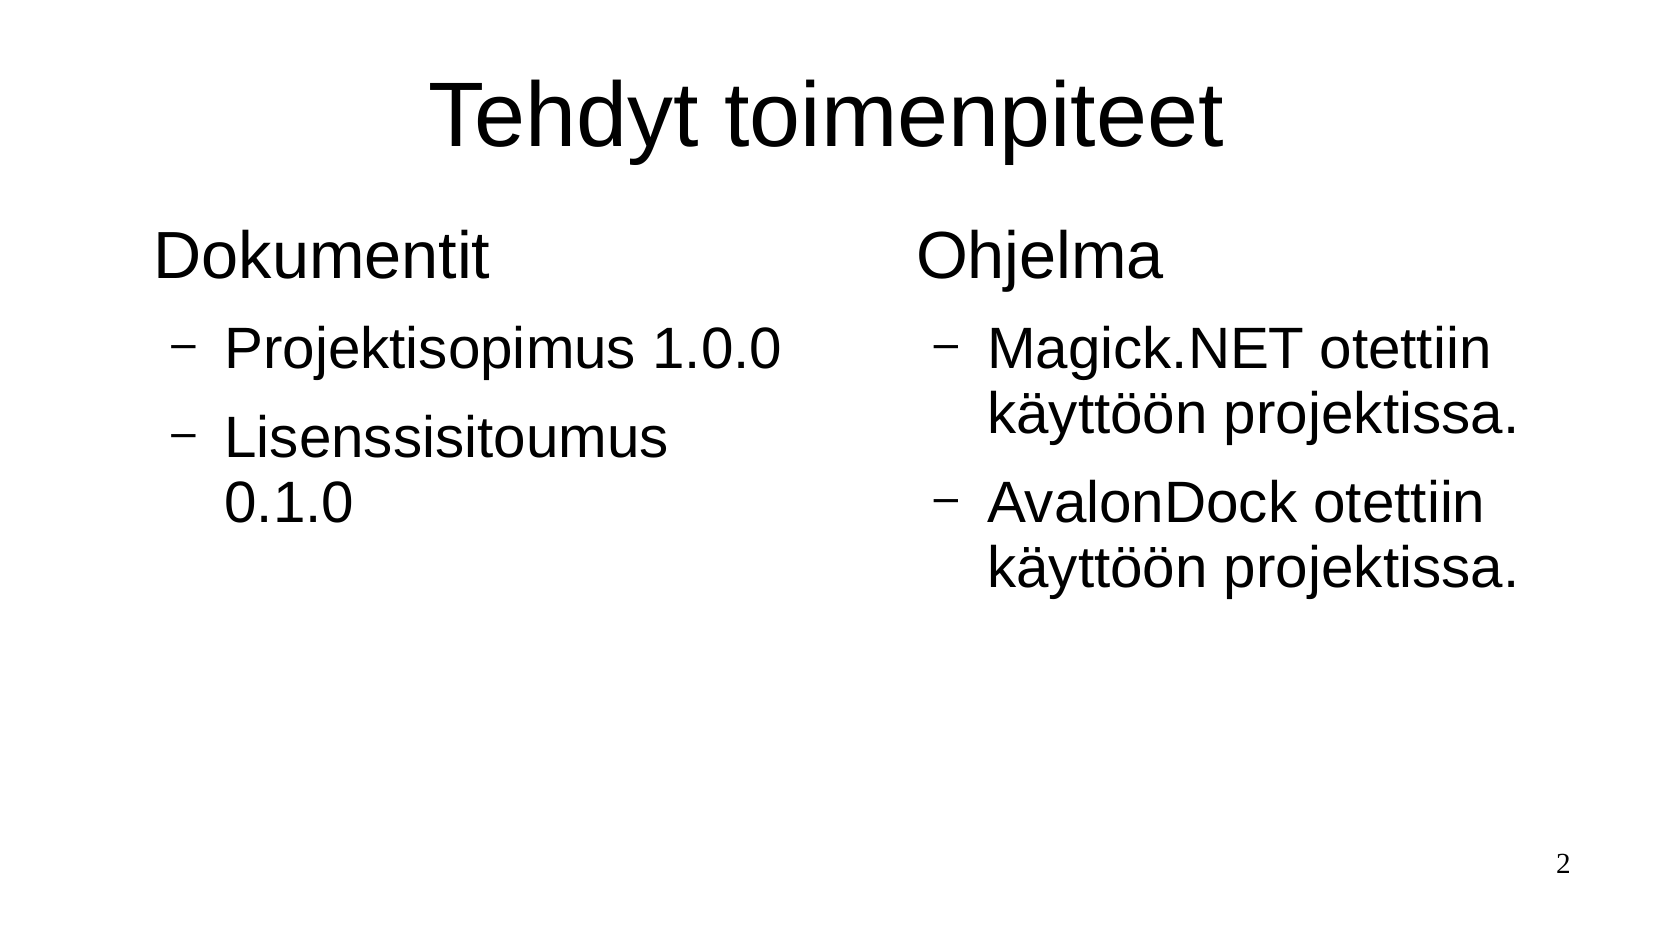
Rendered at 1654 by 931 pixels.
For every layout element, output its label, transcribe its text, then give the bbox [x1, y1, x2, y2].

list Ohjelma Magick.NET otettiin käyttöön projektissa. AvalonDock otettiin käyttöön projektissa. [845, 217, 1572, 758]
title Tehdyt toimenpiteet [82, 37, 1571, 193]
list Dokumentit Projektisopimus 1.0.0 Lisenssisitoumus 0.1.0 [82, 217, 809, 758]
